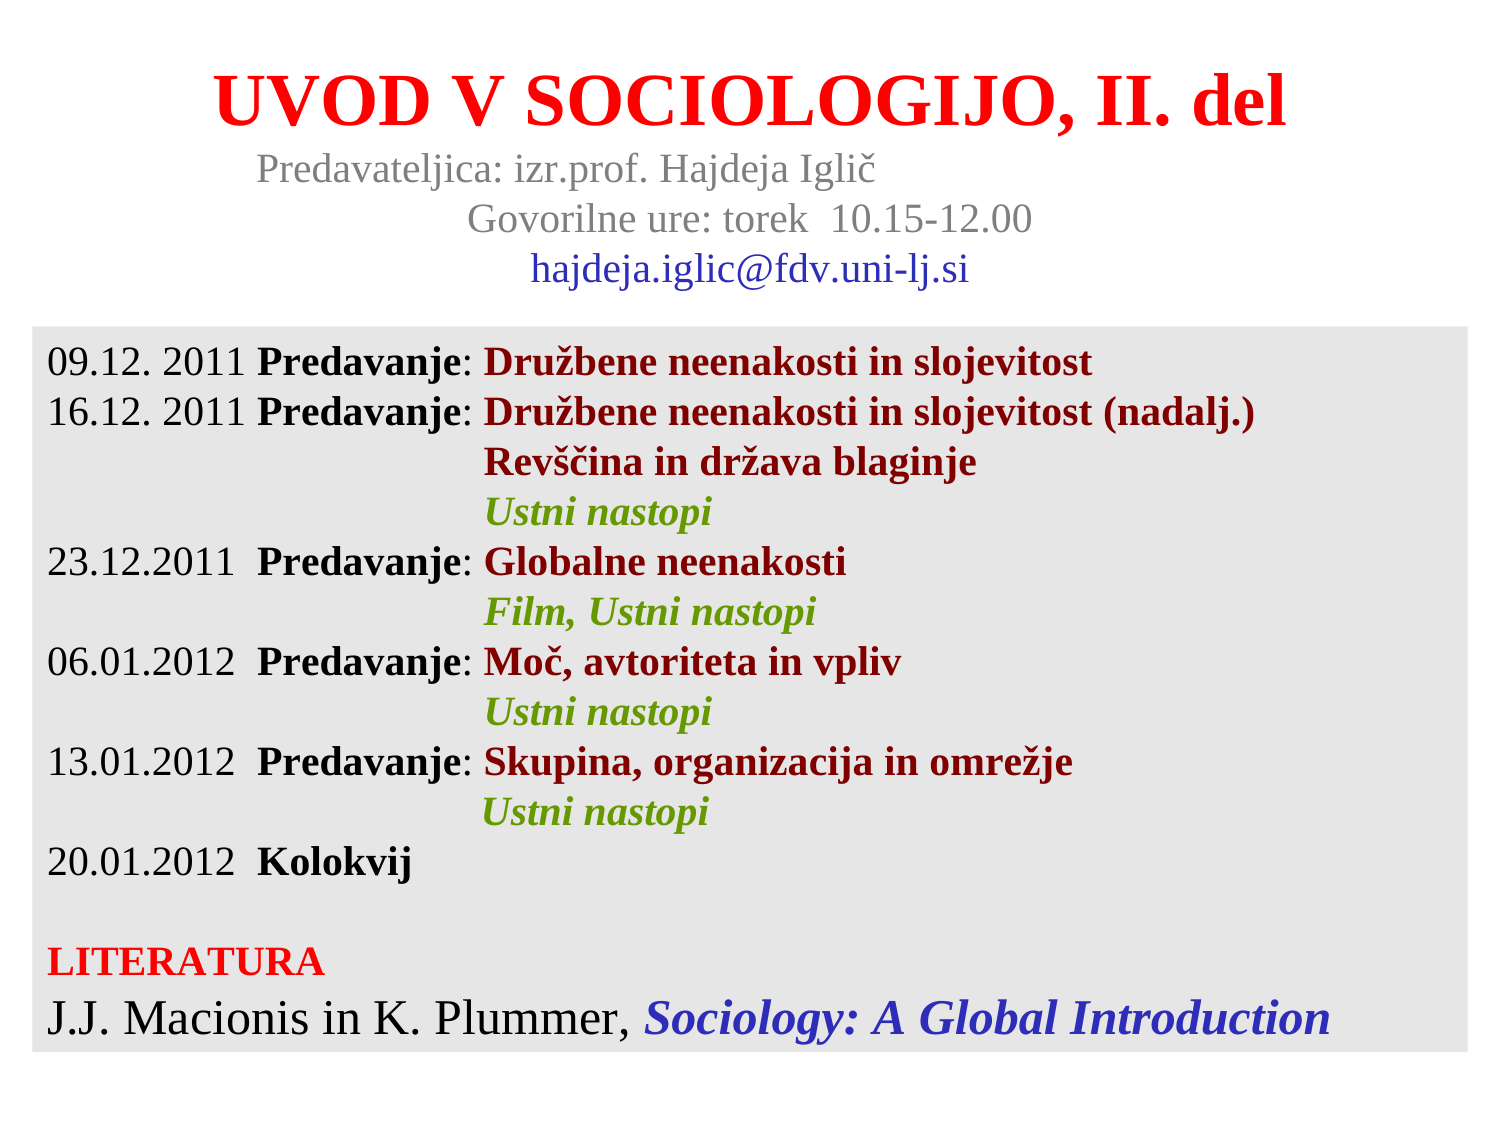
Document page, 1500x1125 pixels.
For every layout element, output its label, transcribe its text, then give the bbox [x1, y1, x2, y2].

text_box 09.12. 2011 Predavanje: Družbene neenakosti in slojevitost 16.12. 2011 Predavanje: Družbene neenakosti in slojevitost (nadalj.) Revščina in država blaginje Ustni nastopi 23.12.2011 Predavanje: Globalne neenakosti Film, Ustni nastopi 06.01.2012 Predavanje: Moč, avtoriteta in vpliv Ustni nastopi 13.01.2012 Predavanje: Skupina, organizacija in omrežje Ustni nastopi 20.01.2012 Kolokvij LITERATURA J.J. Macionis in K. Plummer, Sociology: A Global Introduction [32, 326, 1468, 1053]
text_box UVOD V SOCIOLOGIJO, II. del Predavateljica: izr.prof. Hajdeja Iglič Govorilne ure: torek 10.15-12.00 hajdeja.iglic@fdv.uni-lj.si [32, 42, 1468, 326]
